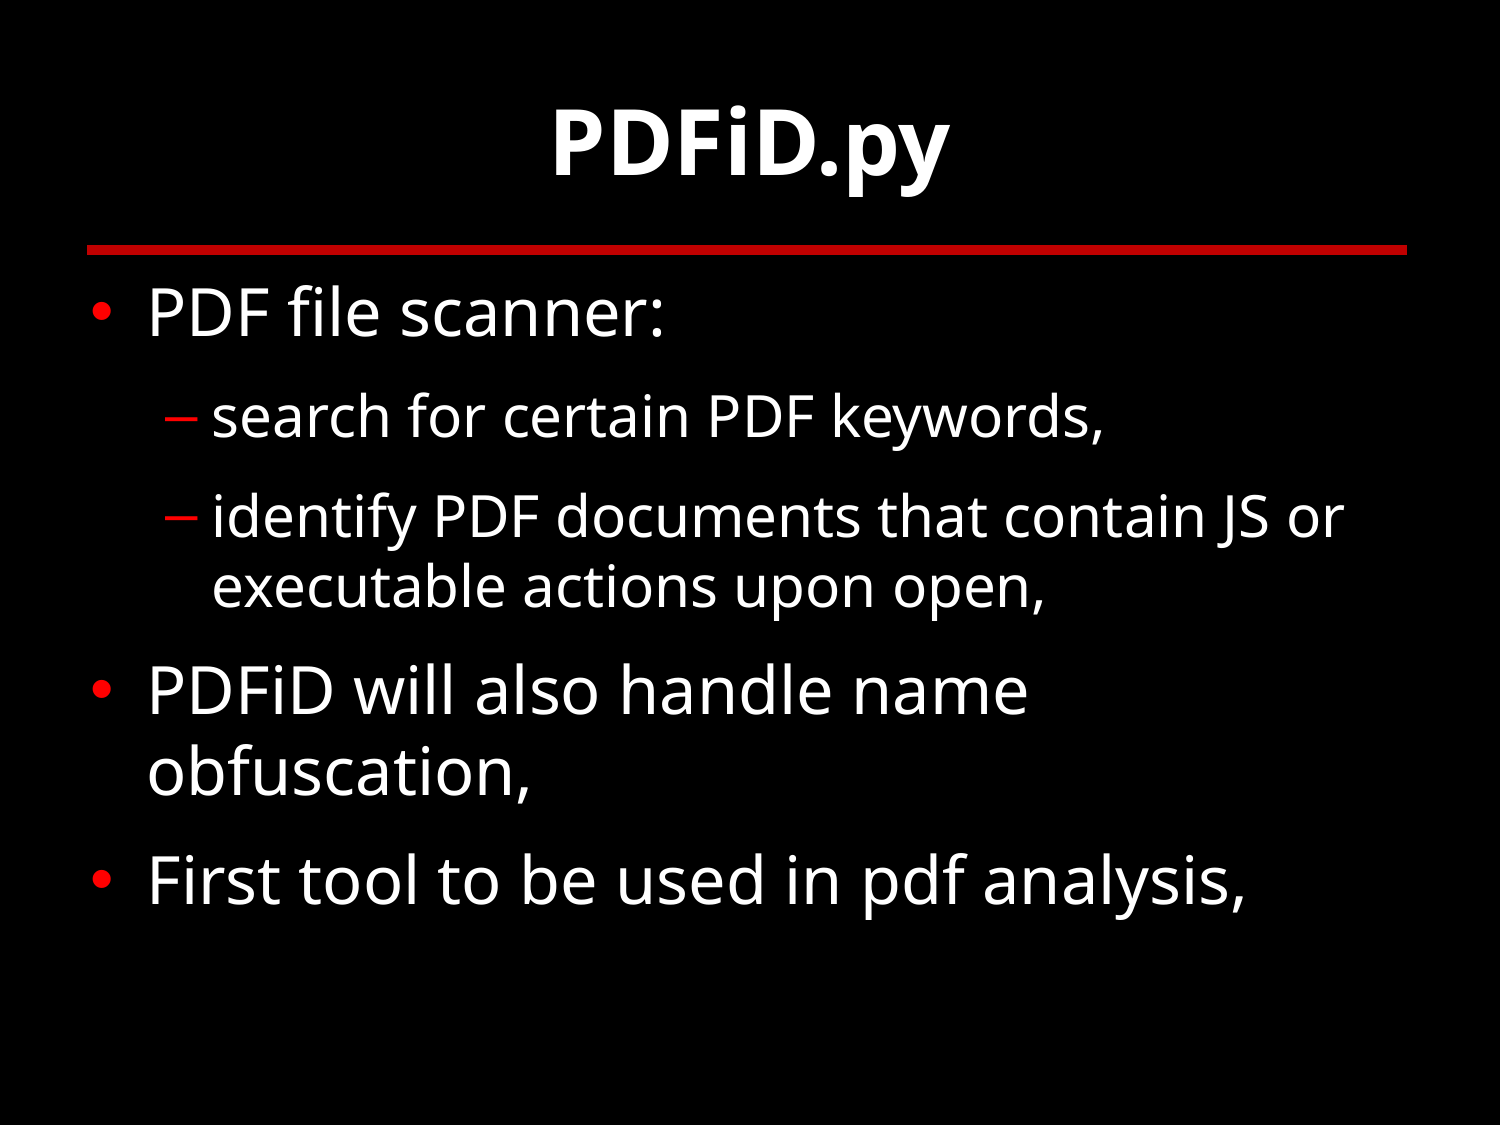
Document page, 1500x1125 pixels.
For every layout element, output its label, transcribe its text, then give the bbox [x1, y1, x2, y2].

list PDF file scanner: search for certain PDF keywords, identify PDF documents that contain JS or executable actions upon open, PDFiD will also handle name obfuscation, First tool to be used in pdf analysis, [75, 262, 1425, 1005]
title PDFiD.py [75, 45, 1425, 233]
